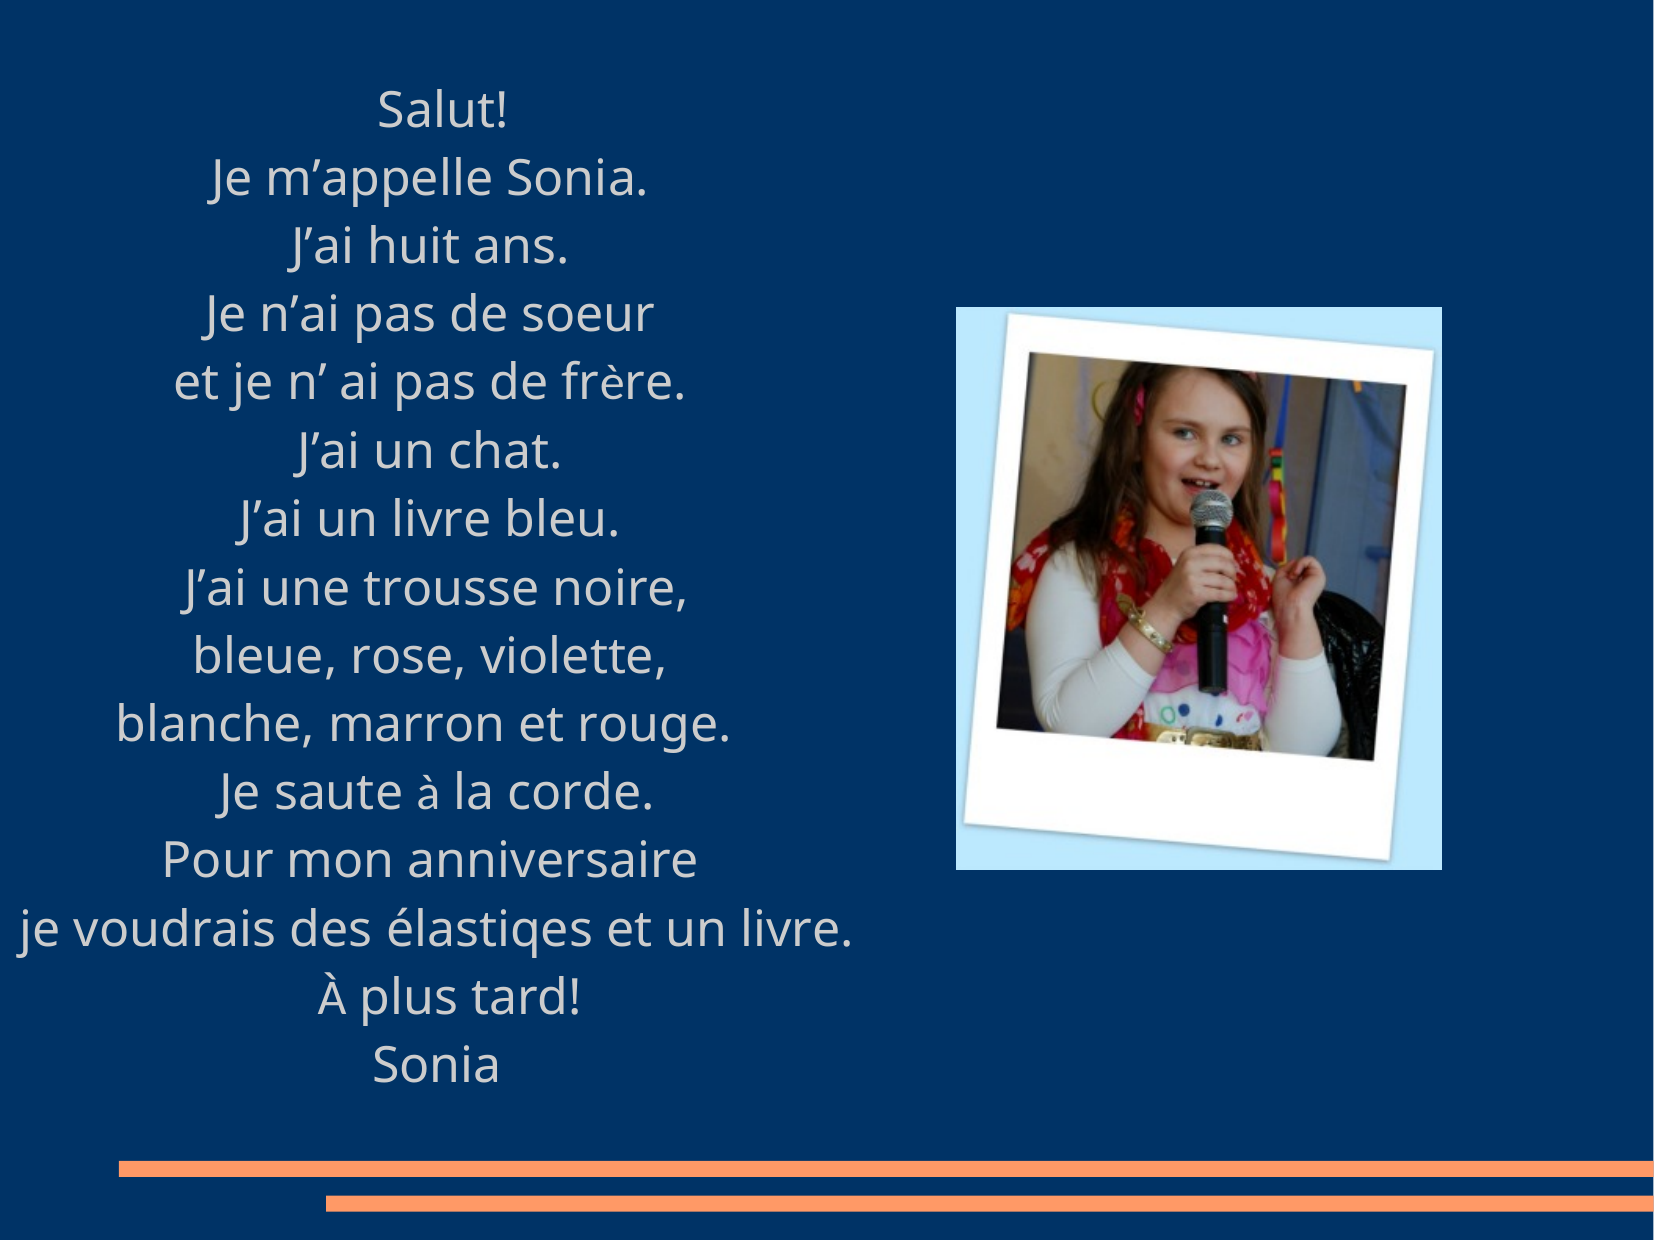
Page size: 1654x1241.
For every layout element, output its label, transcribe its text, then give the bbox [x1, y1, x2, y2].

picture [956, 307, 1442, 870]
subtitle Salut! Je m’appelle Sonia. J’ai huit ans. Je n’ai pas de soeur et je n’ ai pas de frère. J’ai un chat. J’ai un livre bleu. J’ai une trousse noire, bleue, rose, violette, blanche, marron et rouge. Je saute à la corde. Pour mon anniversaire je voudrais des élastiqes et un livre. À plus tard! Sonia [0, 139, 922, 1241]
